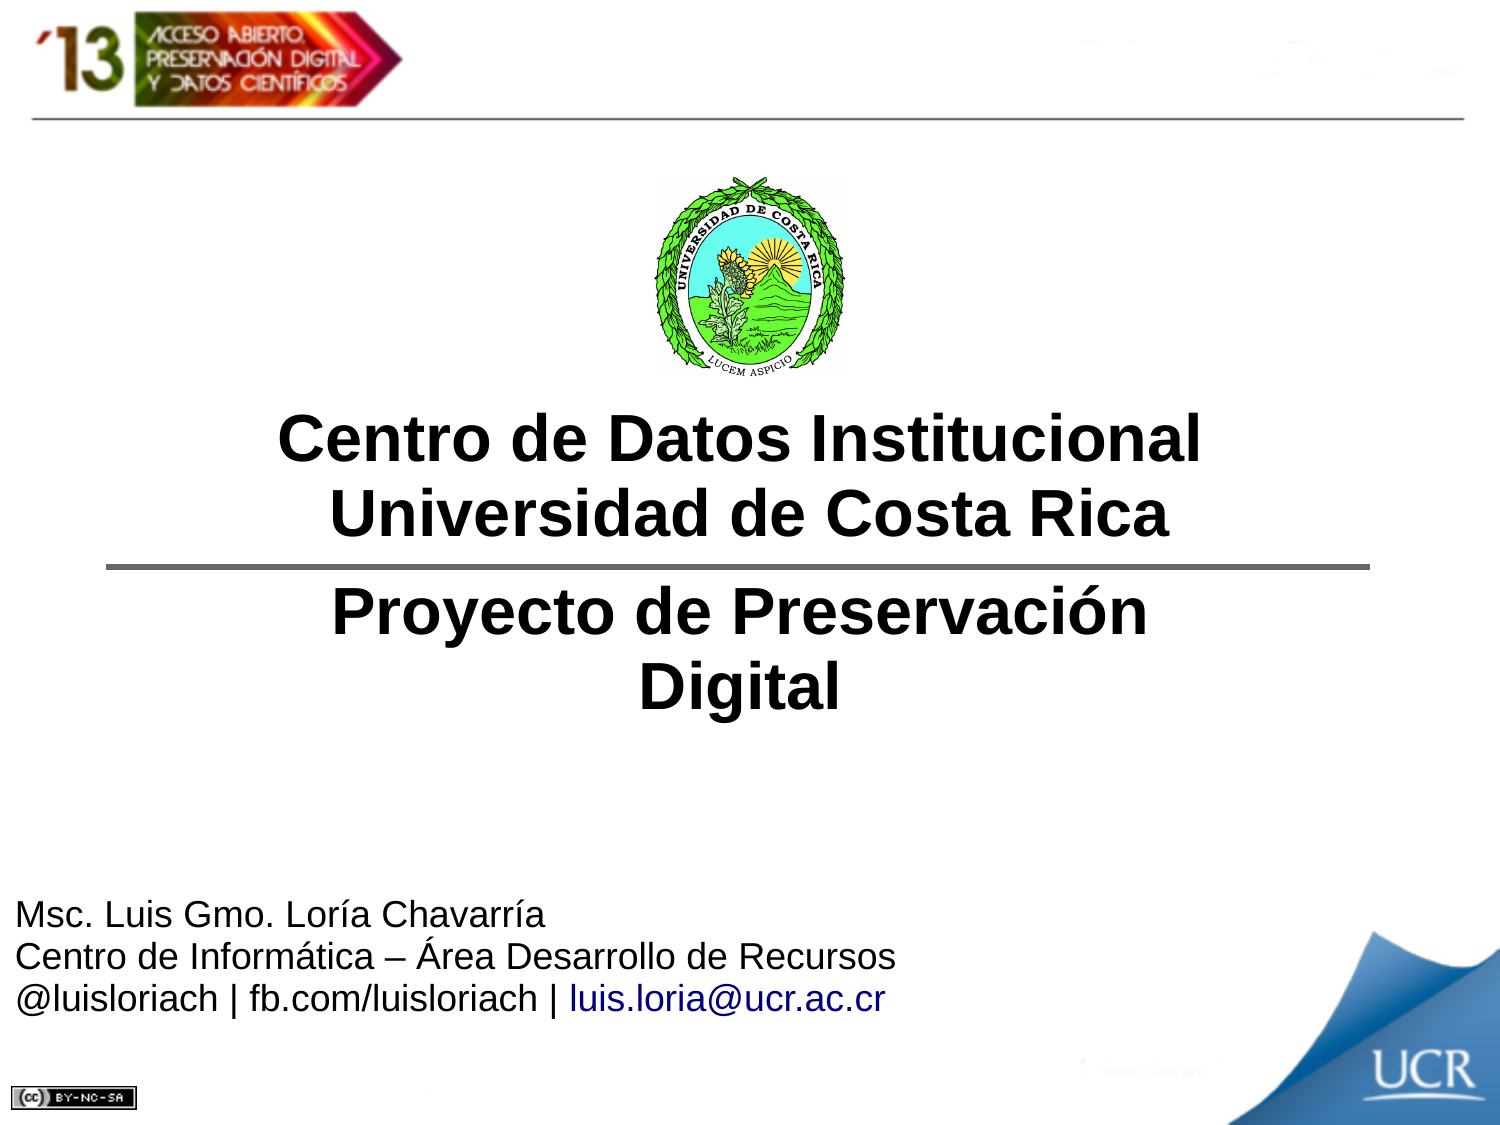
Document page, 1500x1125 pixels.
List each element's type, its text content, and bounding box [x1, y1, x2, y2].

picture [0, 0, 1500, 1125]
subtitle Centro de Datos Institucional Universidad de Costa Rica Proyecto de Preservación Digital [75, 191, 1426, 934]
text_box Msc. Luis Gmo. Loría Chavarría Centro de Informática – Área Desarrollo de Recursos @luisloriach | fb.com/luisloriach | luis.loria@ucr.ac.cr [0, 885, 1205, 1069]
